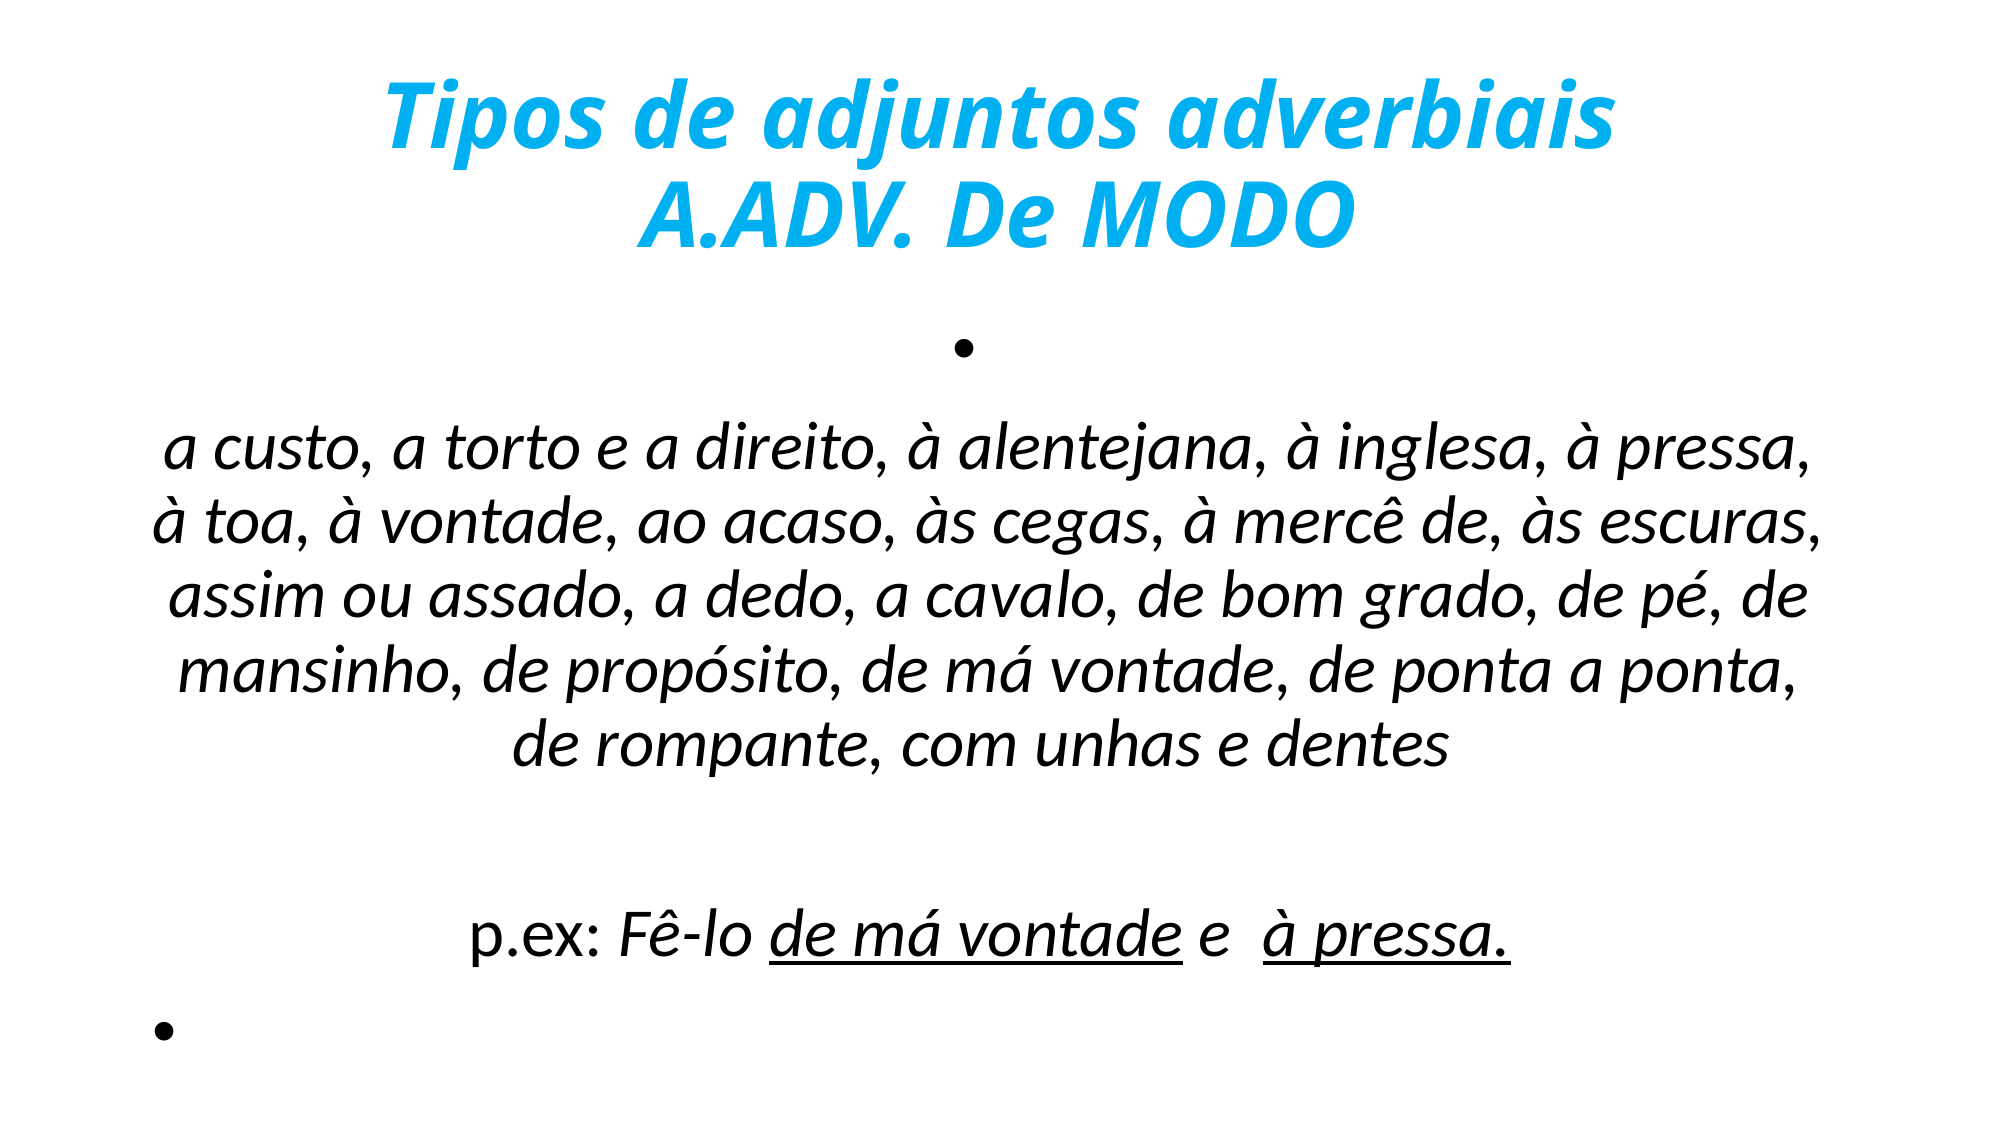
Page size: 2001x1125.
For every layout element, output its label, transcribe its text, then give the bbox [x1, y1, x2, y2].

list a custo, a torto e a direito, à alentejana, à inglesa, à pressa, à toa, à vontade, ao acaso, às cegas, à mercê de, às escuras, assim ou assado, a dedo, a cavalo, de bom grado, de pé, de mansinho, de propósito, de má vontade, de ponta a ponta, de rompante, com unhas e dentes p.ex: Fê-lo de má vontade e à pressa. [137, 299, 1863, 1014]
title Tipos de adjuntos adverbiais A.ADV. De MODO [137, 59, 1863, 278]
